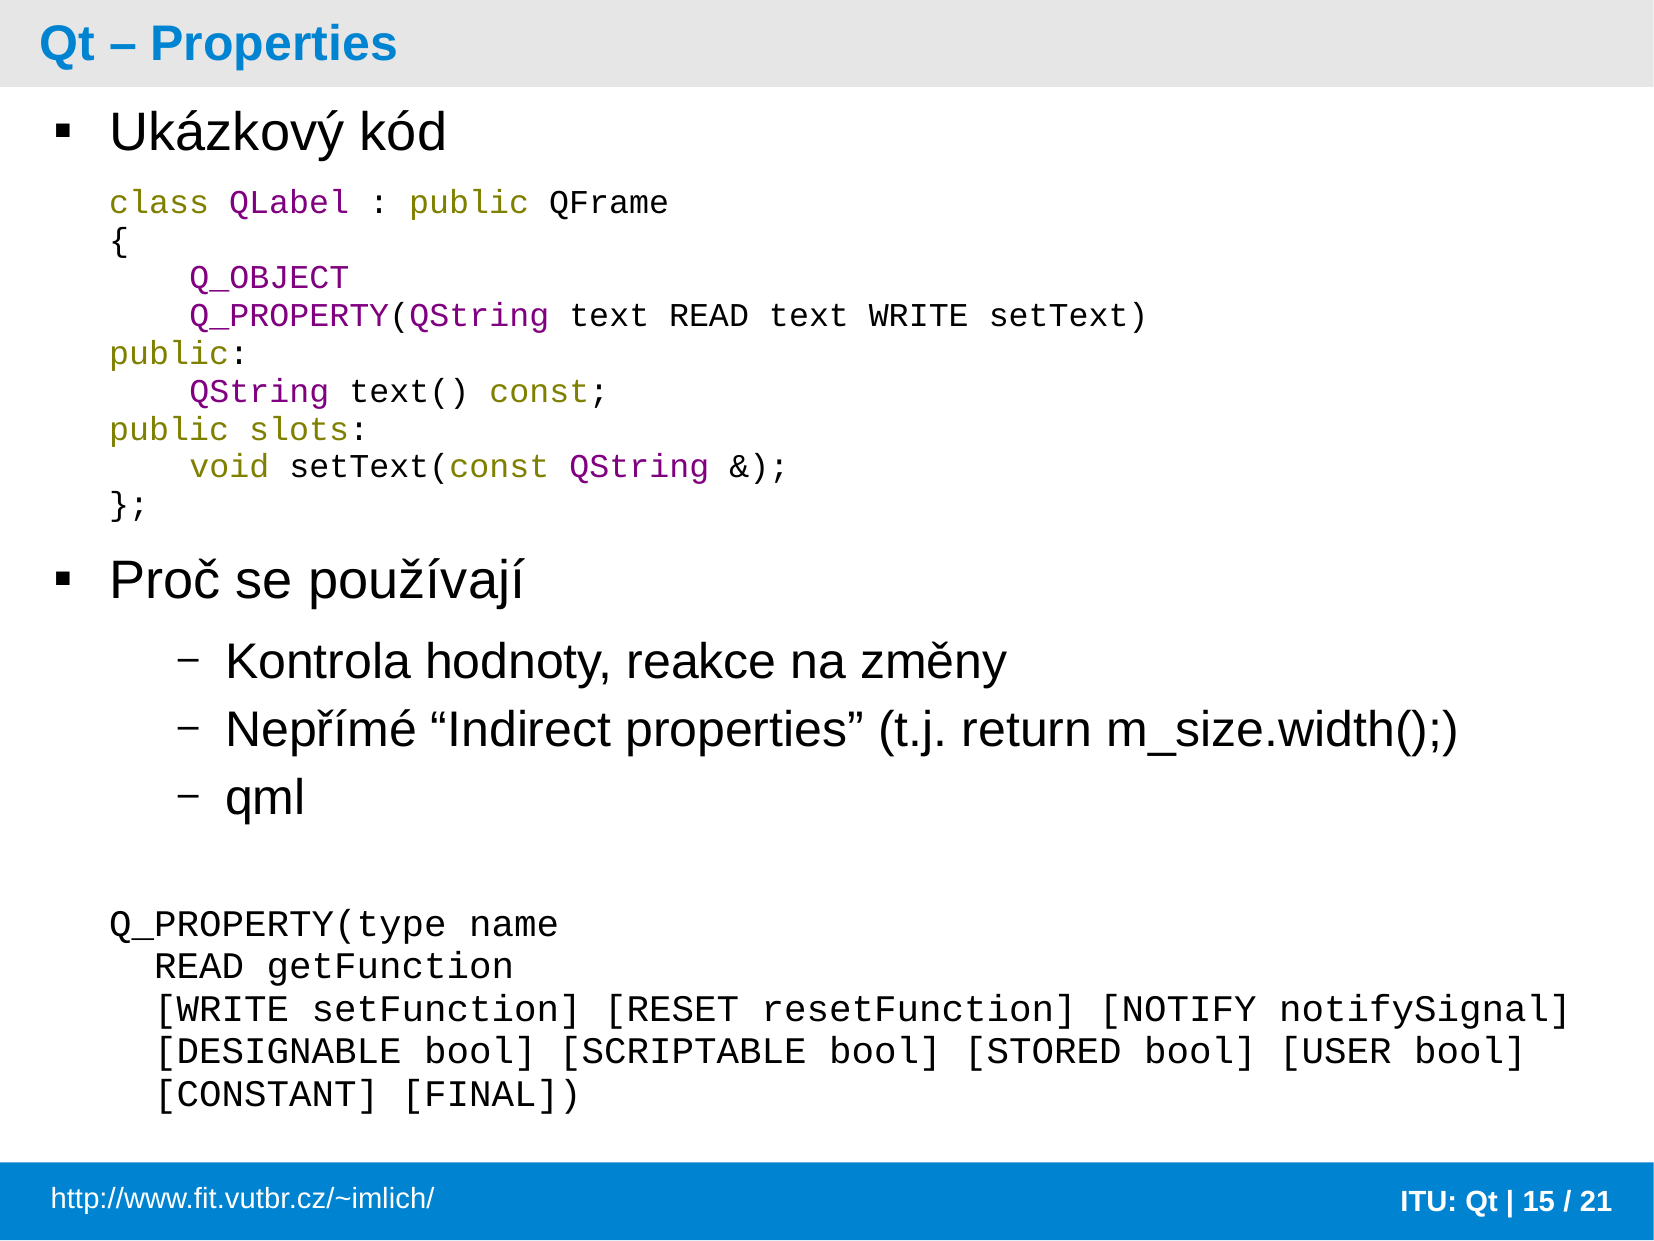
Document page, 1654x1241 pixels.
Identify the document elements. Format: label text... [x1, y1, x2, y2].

title Qt – Properties [39, 5, 1615, 81]
list Ukázkový kód class QLabel : public QFrame { Q_OBJECT Q_PROPERTY(QString text READ text WRITE setText) public: QString text() const; public slots: void setText(const QString &); }; Proč se používají Kontrola hodnoty, reakce na změny Nepřímé “Indirect properties” (t.j. return m_size.width();) qml Q_PROPERTY(type name READ getFunction [WRITE setFunction] [RESET resetFunction] [NOTIFY notifySignal] [DESIGNABLE bool] [SCRIPTABLE bool] [STORED bool] [USER bool] [CONSTANT] [FINAL]) [38, 101, 1616, 1180]
